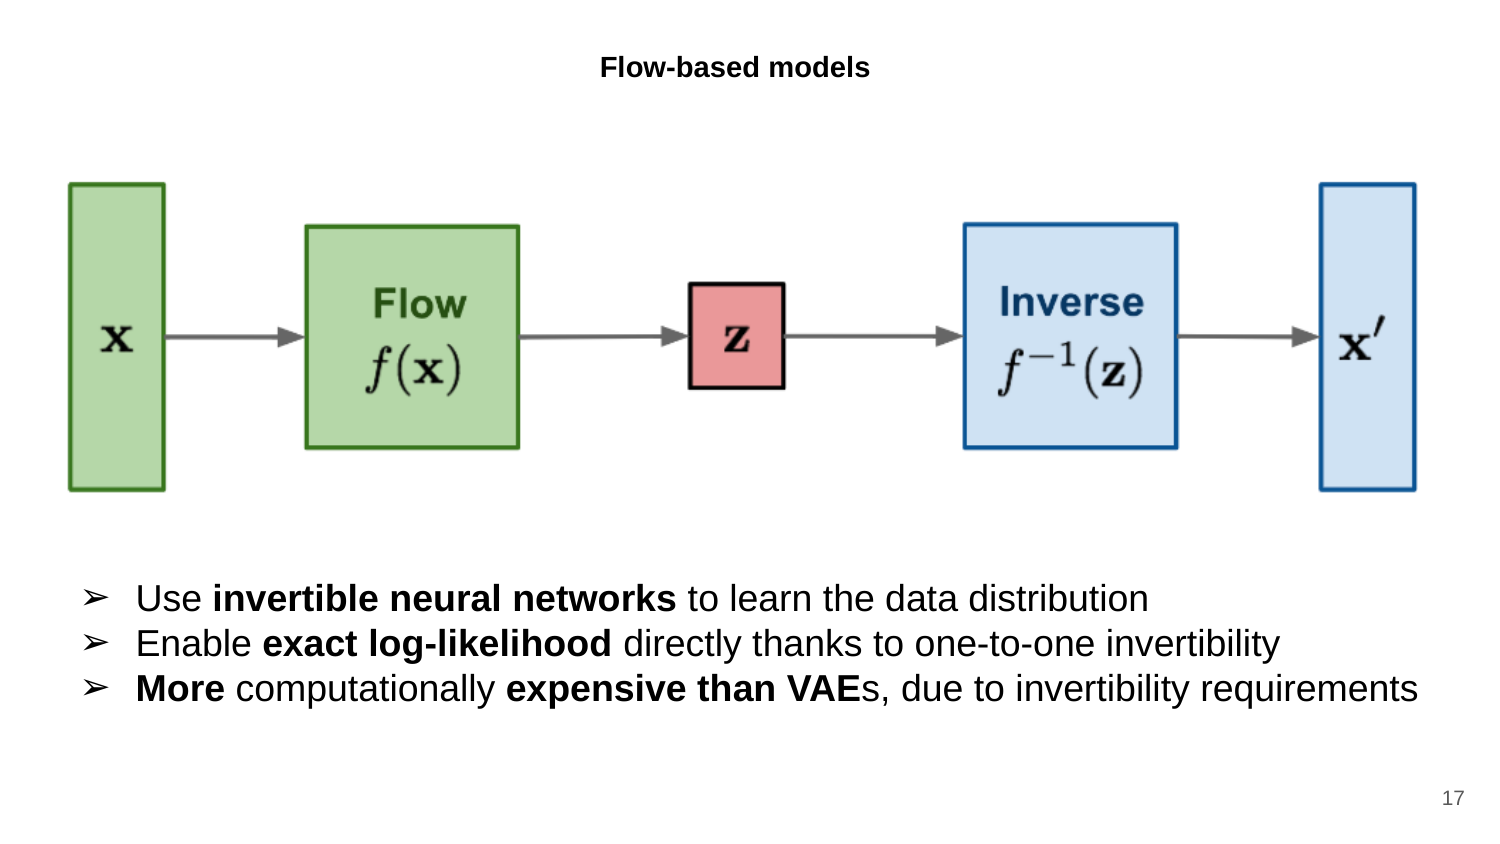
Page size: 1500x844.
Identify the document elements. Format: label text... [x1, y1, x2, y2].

text_box Flow-based models [584, 33, 1184, 104]
text_box Use invertible neural networks to learn the data distribution Enable exact log-likelihood directly thanks to one-to-one invertibility More computationally expensive than VAEs, due to invertibility requirements [45, 559, 1469, 667]
picture [51, 168, 1435, 511]
slide_number <number> [1389, 764, 1480, 830]
